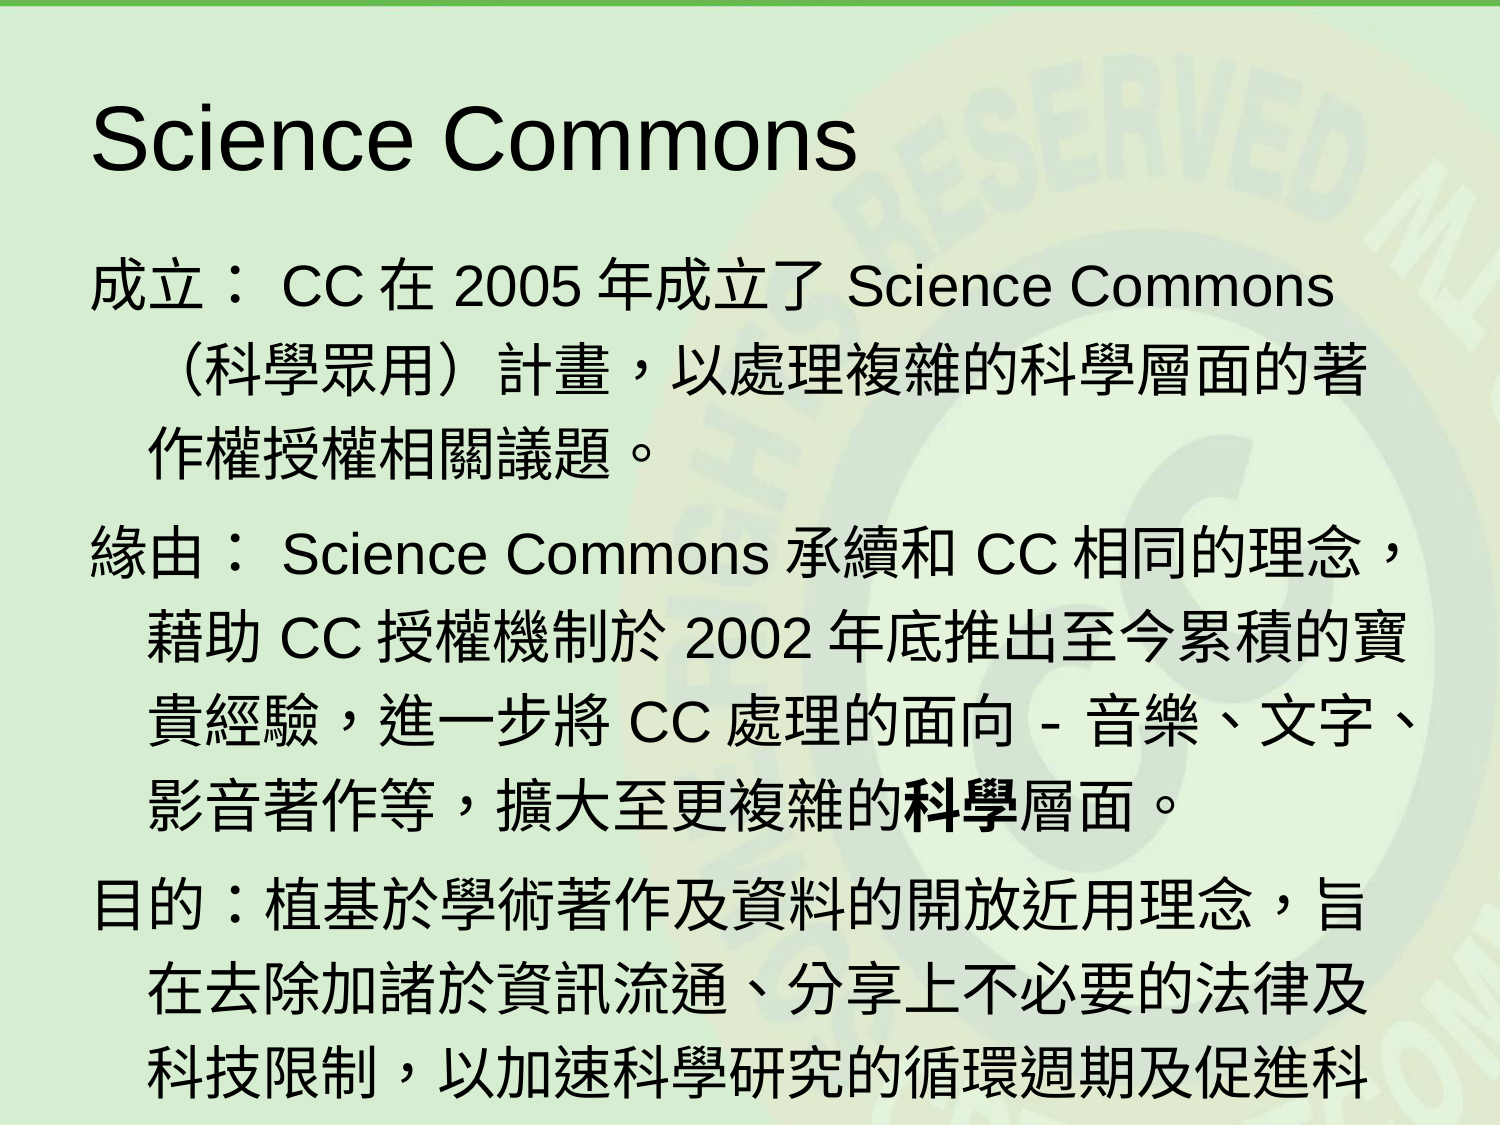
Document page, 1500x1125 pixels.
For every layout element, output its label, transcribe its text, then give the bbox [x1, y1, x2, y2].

picture [0, 0, 1500, 1125]
title Science Commons [75, 45, 1426, 231]
list 成立：CC在2005年成立了Science Commons（科學眾用）計畫，以處理複雜的科學層面的著作權授權相關議題。 緣由：Science Commons承續和CC相同的理念，藉助CC授權機制於2002年底推出至今累積的寶貴經驗，進一步將CC處理的面向-音樂、文字、影音著作等，擴大至更複雜的科學層面。 目的：植基於學術著作及資料的開放近用理念，旨在去除加諸於資訊流通、分享上不必要的法律及科技限制，以加速科學研究的循環週期及促進科學的進步。 [75, 231, 1426, 1125]
